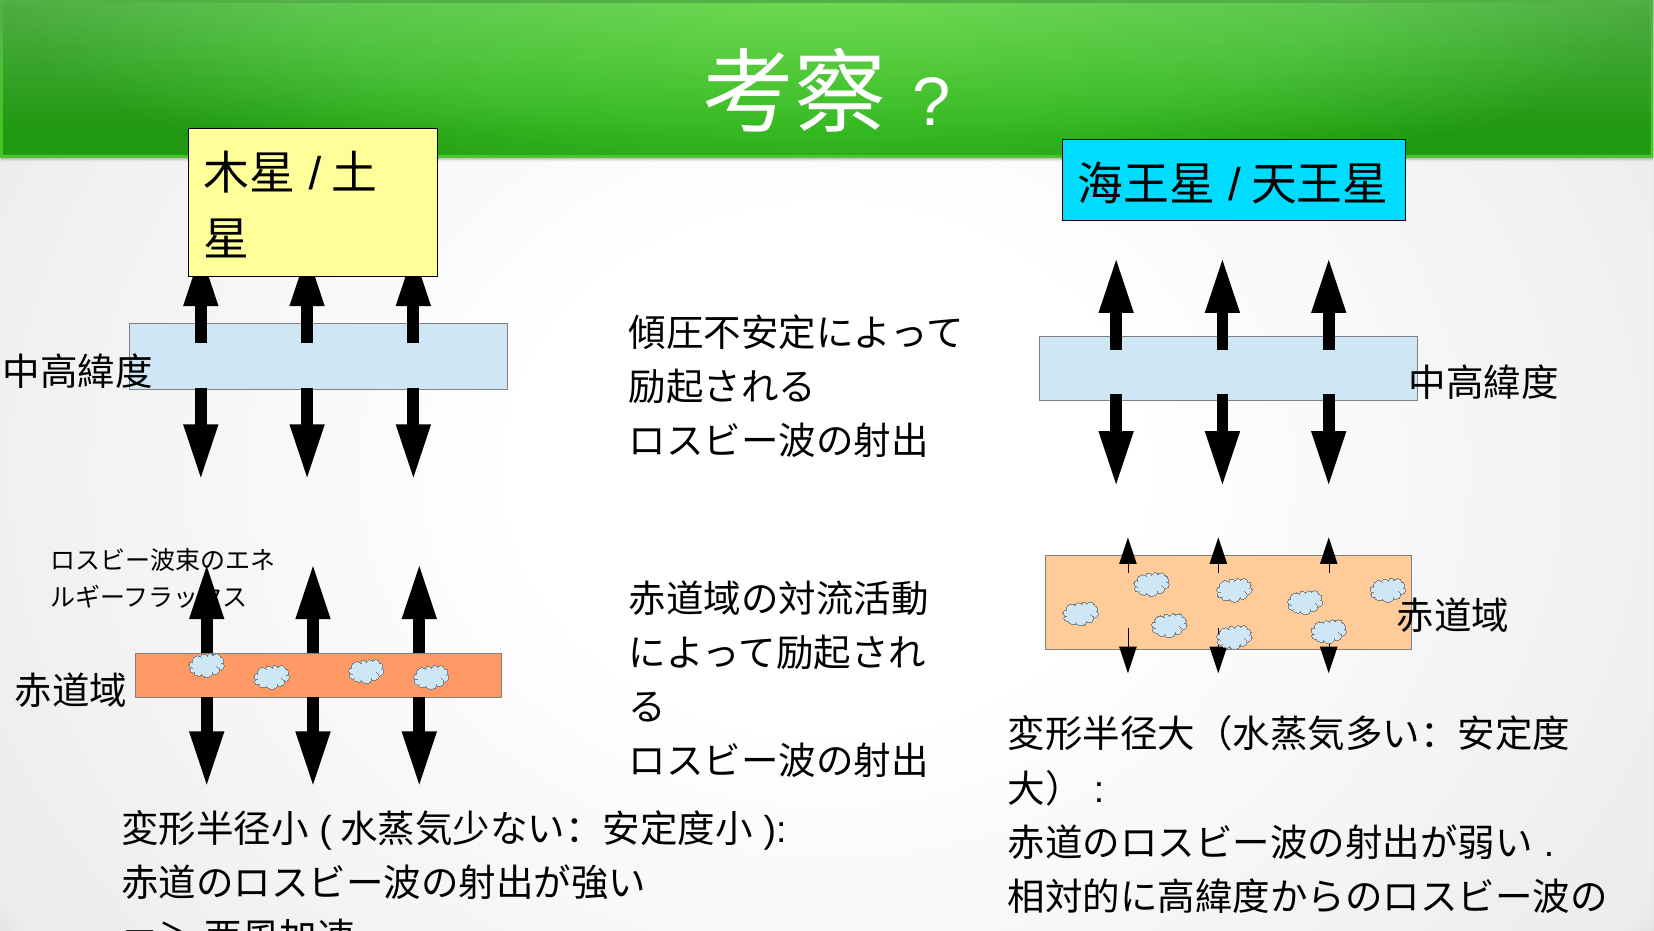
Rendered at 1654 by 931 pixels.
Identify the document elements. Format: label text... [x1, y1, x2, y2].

text_box 中高緯度 [0, 334, 201, 394]
text_box ロスビー波束のエネルギーフラックス [35, 533, 308, 607]
text_box [1045, 555, 1412, 650]
text_box 赤道域の対流活動によって励起される ロスビー波の射出 [614, 561, 969, 751]
text_box [201, 323, 508, 390]
text_box 変形半径小(水蒸気少ない：安定度小): 赤道のロスビー波の射出が強い ＝＞ 西風加速 [106, 791, 804, 931]
text_box 赤道域 [0, 653, 213, 712]
text_box [1039, 336, 1418, 401]
text_box 傾圧不安定によって励起される ロスビー波の射出 [614, 295, 993, 441]
text_box 変形半径大（水蒸気多い：安定度大）: 赤道のロスビー波の射出が弱い. 相対的に高緯度からのロスビー波の吸着が相対的に勝つ ＝＞ 東風加速 [993, 696, 1643, 931]
text_box 木星/土星 [188, 128, 438, 197]
text_box 中高緯度 [1393, 345, 1607, 404]
text_box [129, 323, 195, 334]
text_box 海王星/天王星 [1062, 139, 1406, 208]
text_box 赤道域 [1381, 578, 1595, 638]
text_box [188, 653, 502, 698]
title 考察? [82, 32, 1571, 140]
